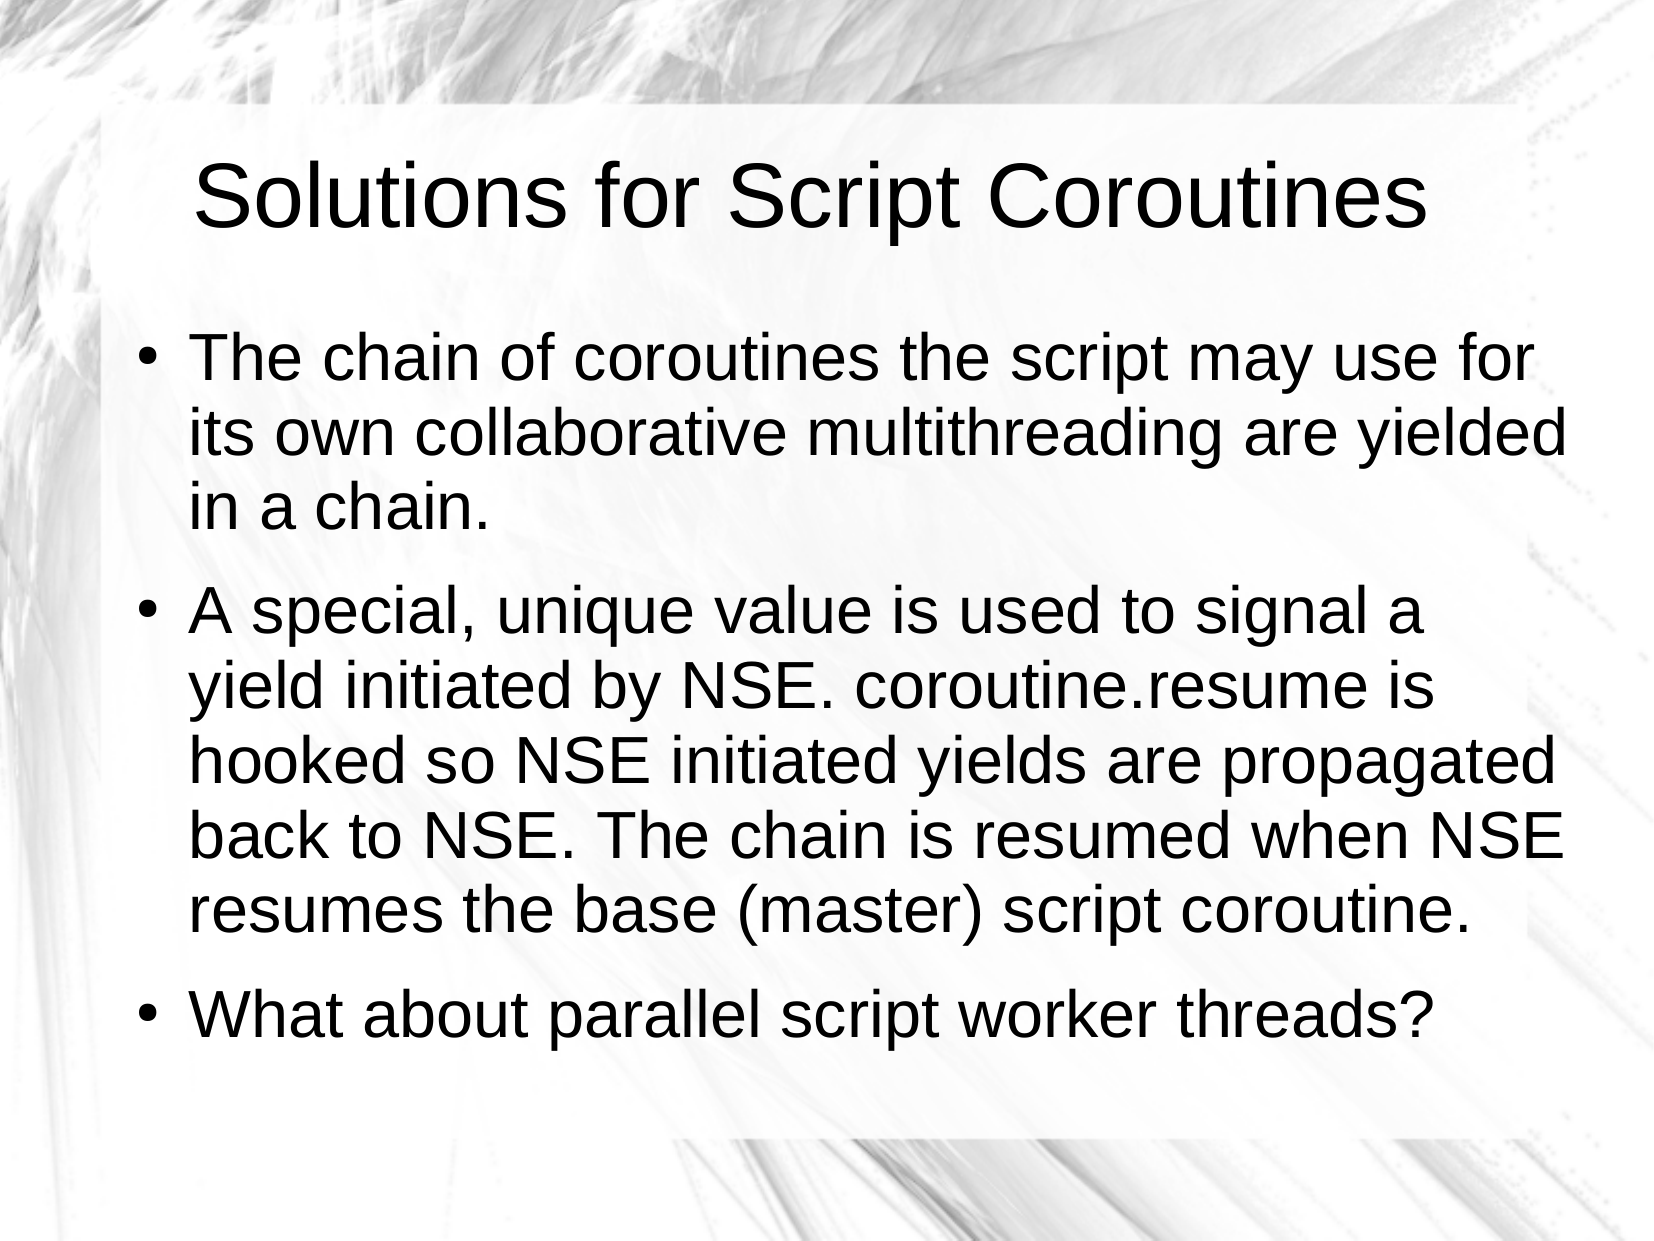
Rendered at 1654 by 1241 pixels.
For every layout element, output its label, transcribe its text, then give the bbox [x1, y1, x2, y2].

title Solutions for Script Coroutines [118, 119, 1506, 273]
picture [0, 0, 1654, 1241]
list The chain of coroutines the script may use for its own collaborative multithreading are yielded in a chain. A special, unique value is used to signal a yield initiated by NSE. coroutine.resume is hooked so NSE initiated yields are propagated back to NSE. The chain is resumed when NSE resumes the base (master) script coroutine. What about parallel script worker threads? [118, 319, 1571, 1127]
